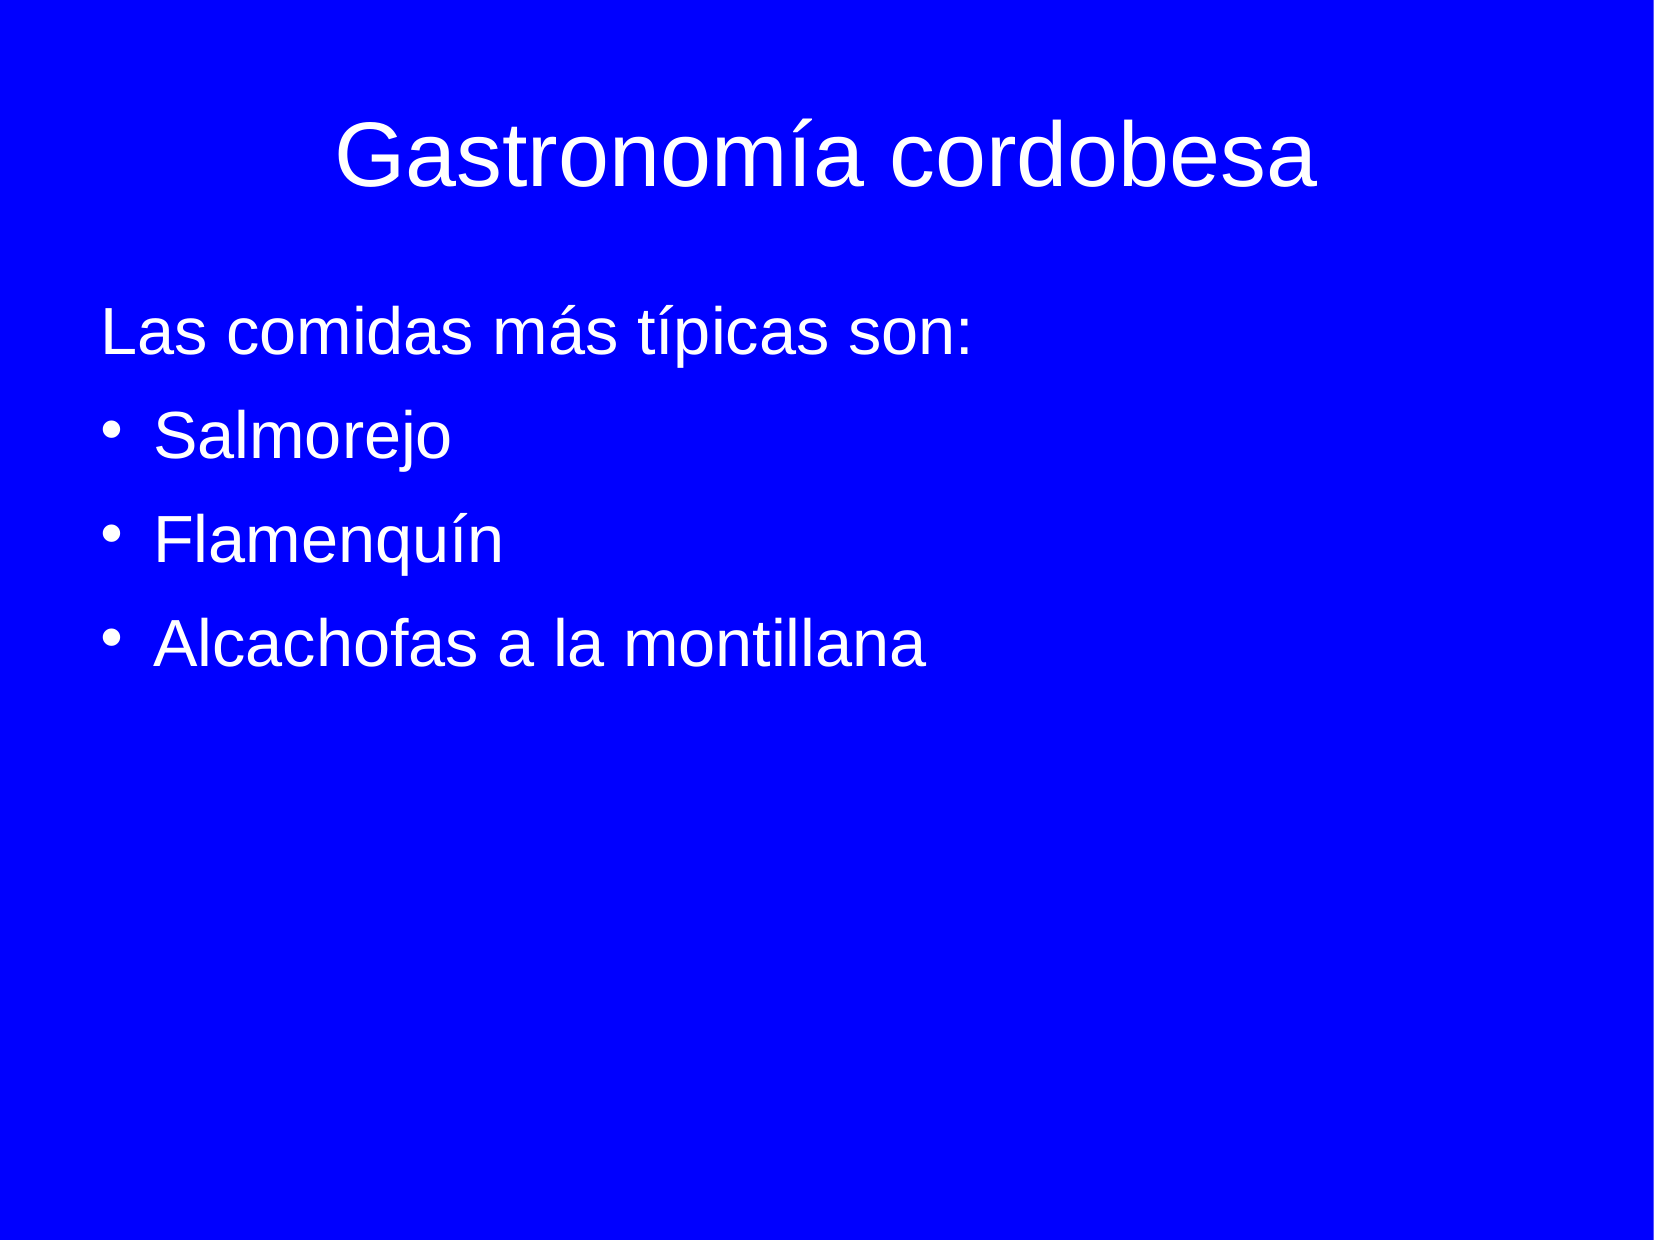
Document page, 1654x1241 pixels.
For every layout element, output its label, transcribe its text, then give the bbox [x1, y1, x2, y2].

list Las comidas más típicas son: Salmorejo Flamenquín Alcachofas a la montillana [82, 290, 1571, 1109]
title Gastronomía cordobesa [82, 49, 1571, 257]
